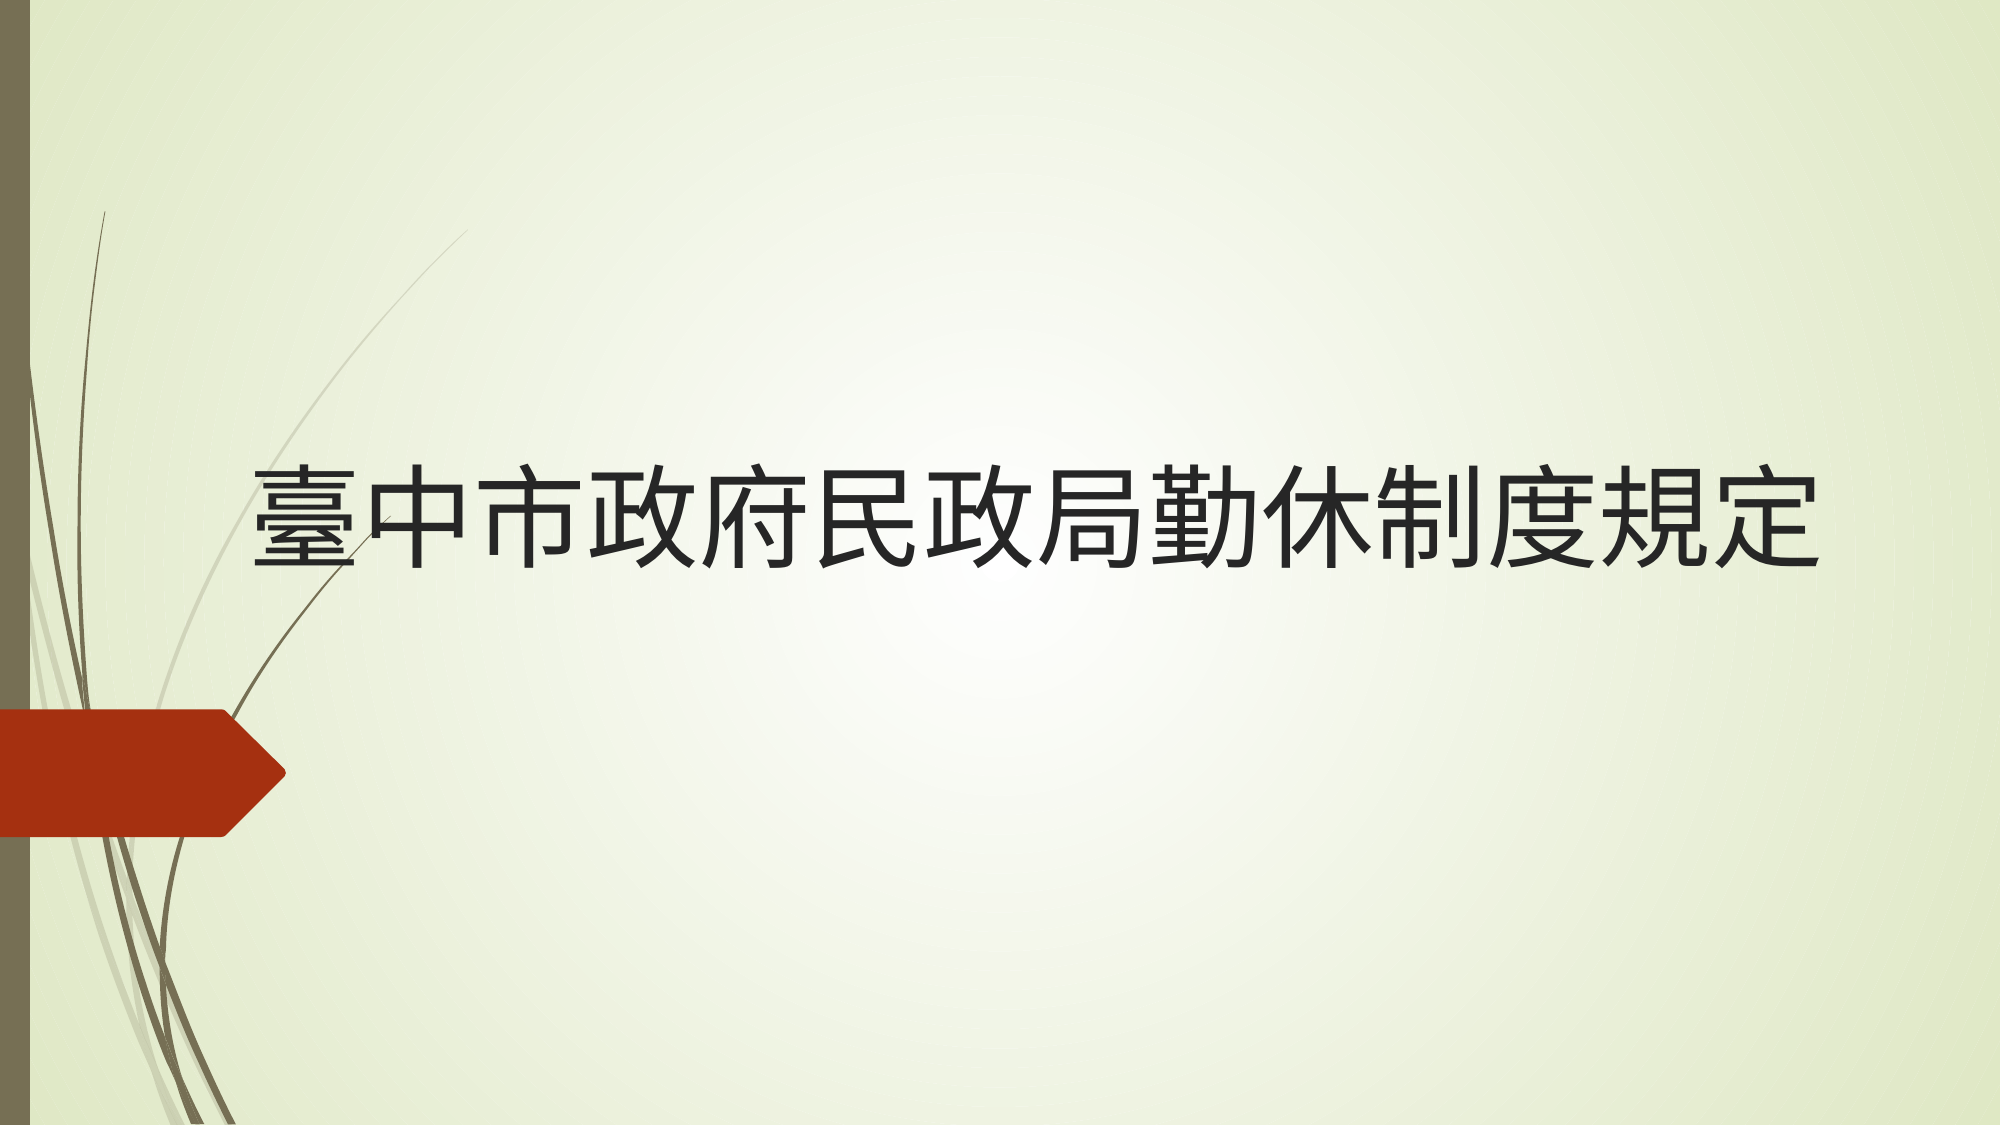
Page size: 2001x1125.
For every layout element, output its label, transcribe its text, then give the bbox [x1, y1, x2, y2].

title 臺中市政府民政局勤休制度規定 [233, 188, 1888, 590]
